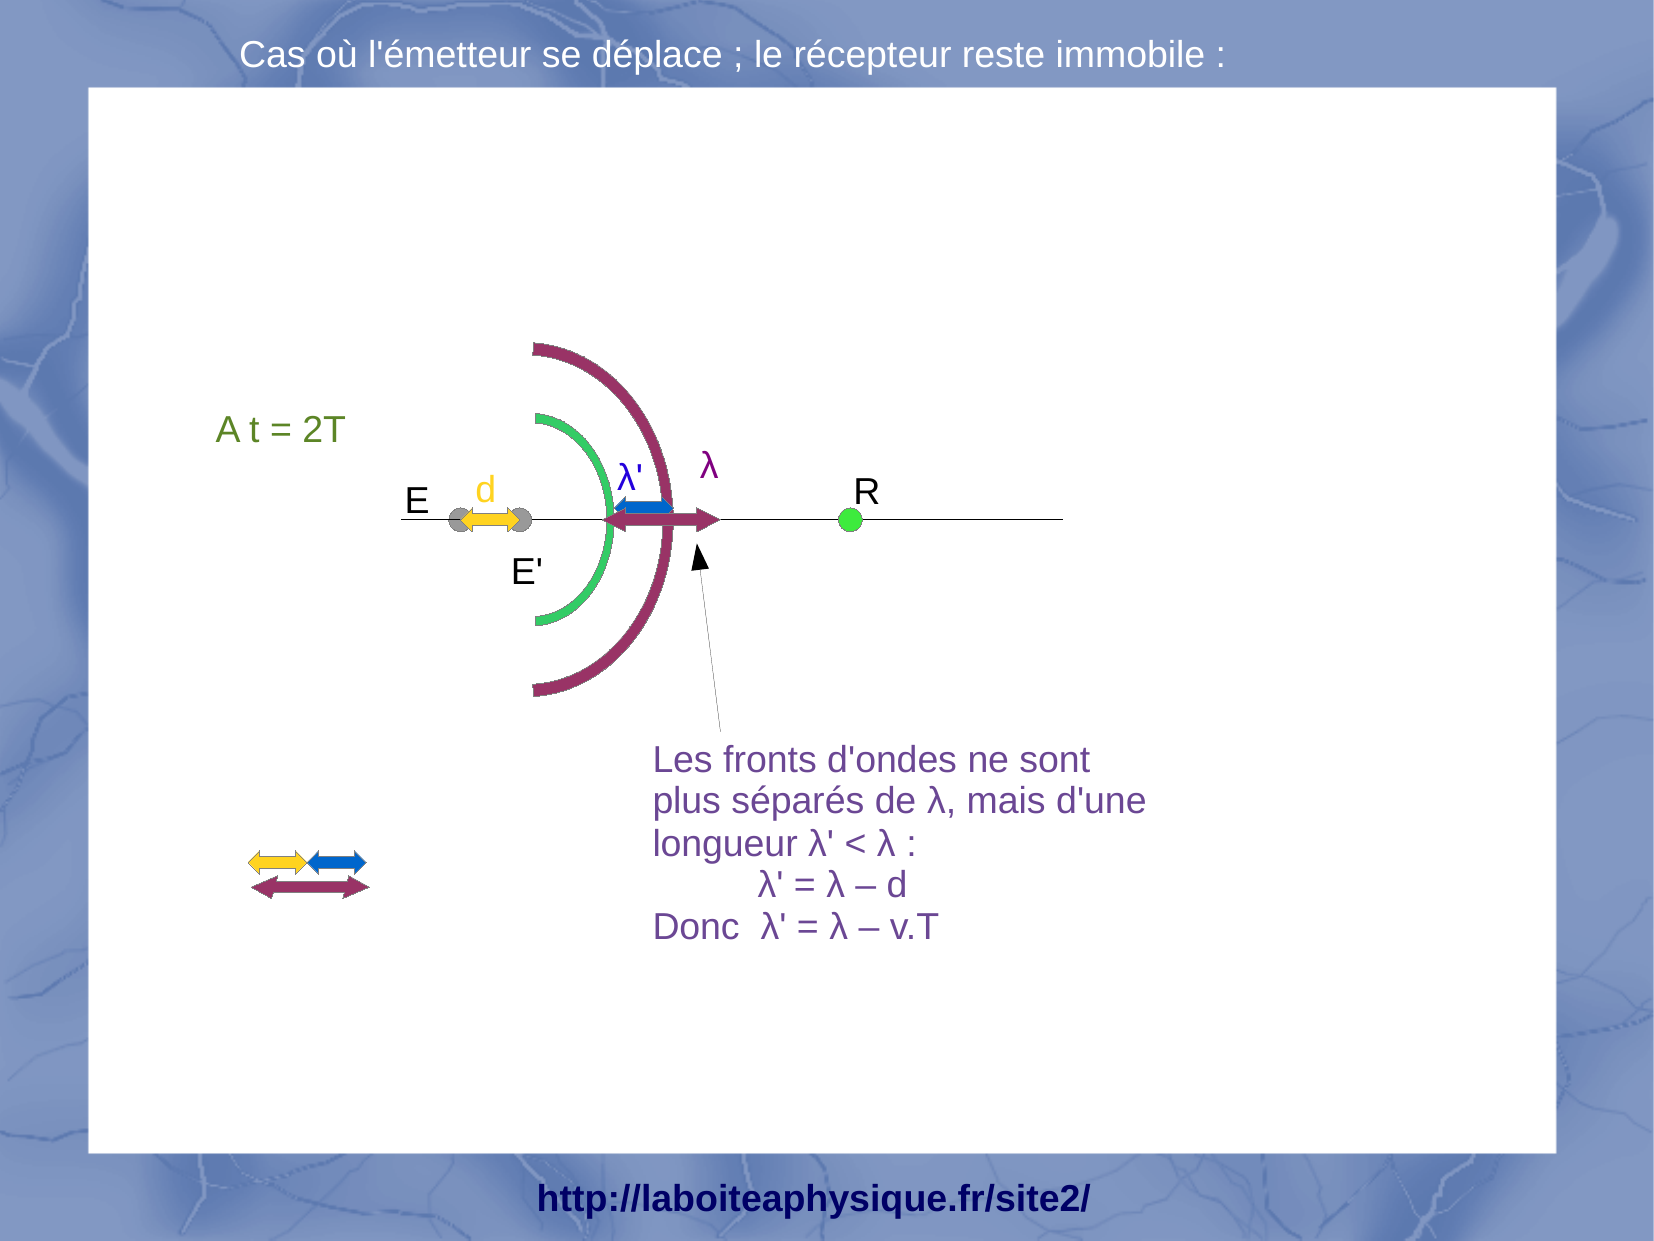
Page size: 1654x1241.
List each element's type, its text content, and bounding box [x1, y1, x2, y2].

text_box R [838, 462, 886, 520]
text_box Cas où l'émetteur se déplace ; le récepteur reste immobile : [224, 25, 1465, 83]
text_box d [460, 460, 508, 518]
text_box [248, 850, 367, 875]
text_box [532, 452, 721, 697]
text_box Les fronts d'ondes ne sont plus séparés de λ, mais d'une longueur λ' < λ : λ' = λ – d Donc λ' = λ – v.T [637, 730, 1182, 998]
text_box [448, 507, 532, 532]
text_box E [389, 472, 438, 530]
text_box A t = 2T [200, 401, 367, 459]
text_box λ [685, 437, 745, 494]
text_box [532, 342, 661, 448]
text_box λ' [602, 448, 662, 506]
picture [0, 0, 1654, 1241]
text_box http://laboiteaphysique.fr/site2/ [527, 1170, 1112, 1241]
text_box [251, 875, 370, 899]
text_box [838, 507, 863, 532]
text_box [535, 413, 602, 486]
text_box E' [496, 543, 567, 601]
